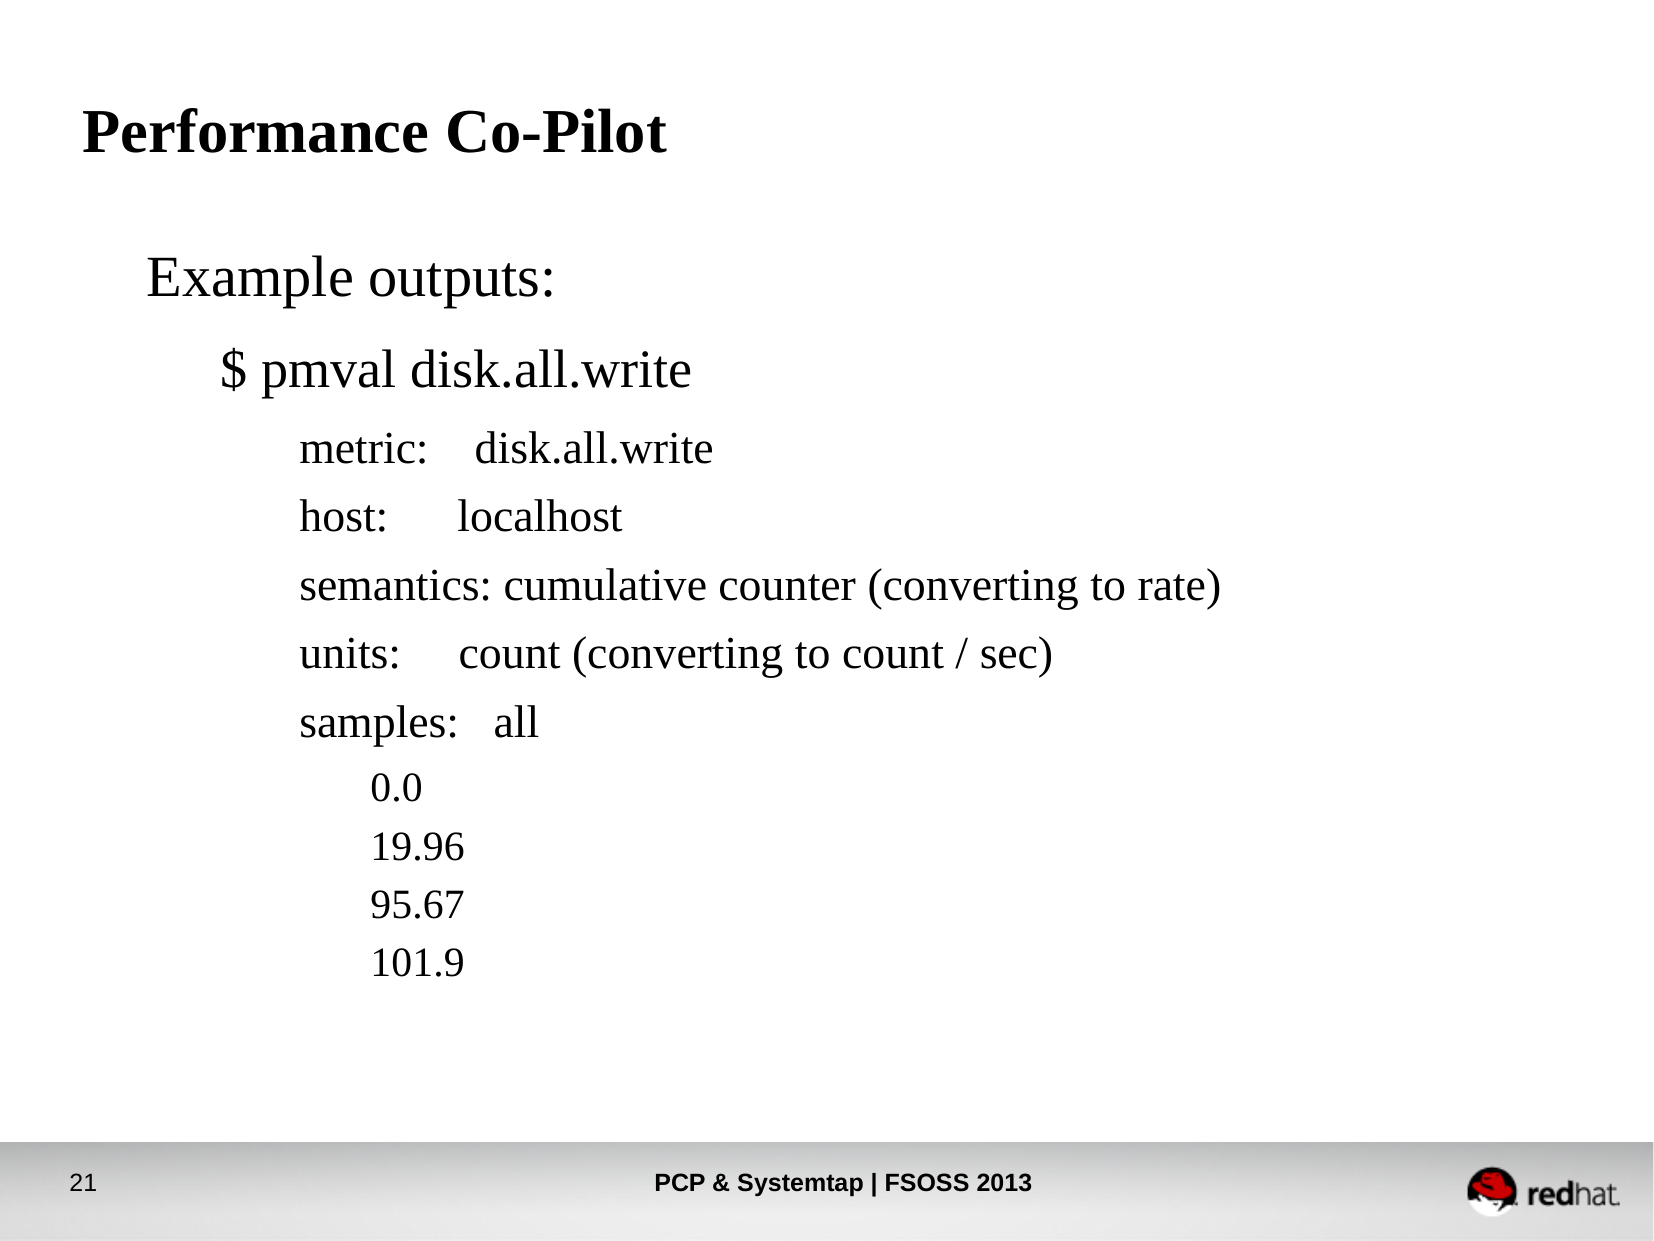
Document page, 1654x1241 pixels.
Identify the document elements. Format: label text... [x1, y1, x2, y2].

title Performance Co-Pilot [82, 37, 1571, 226]
picture [0, 1142, 1654, 1241]
list Example outputs: $ pmval disk.all.write metric: disk.all.write host: localhost semantics: cumulative counter (converting to rate) units: count (converting to count / sec) samples: all 0.0 19.96 95.67 101.9 [86, 244, 1576, 1222]
